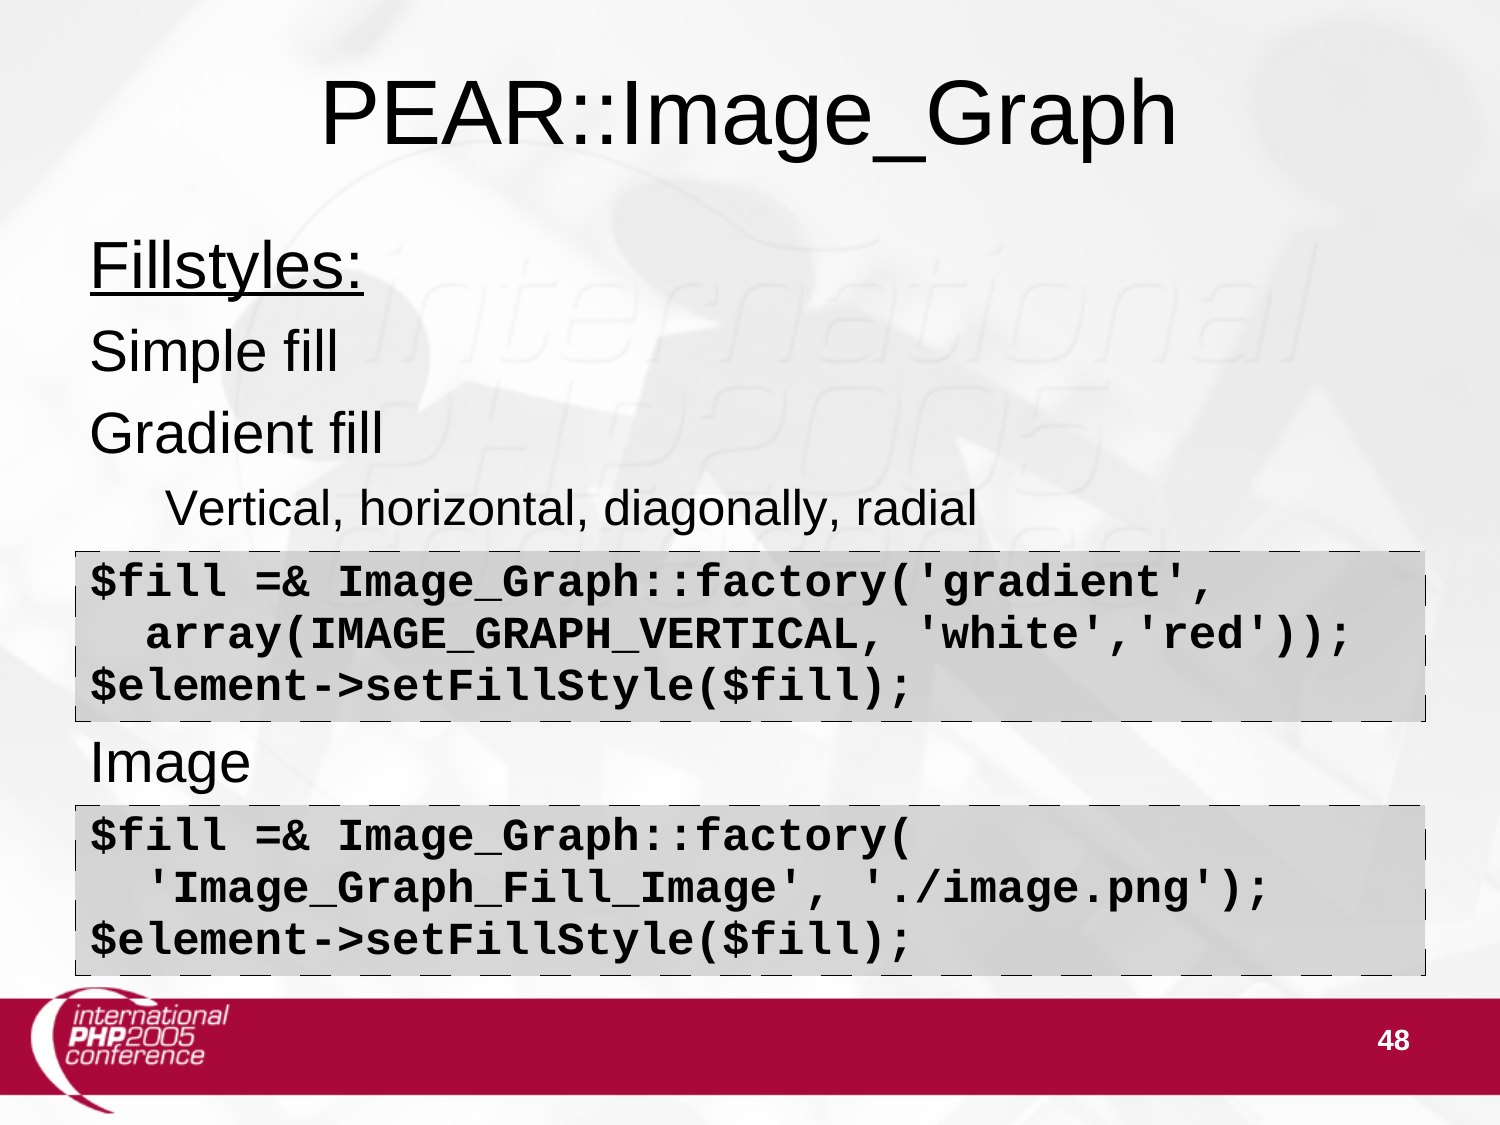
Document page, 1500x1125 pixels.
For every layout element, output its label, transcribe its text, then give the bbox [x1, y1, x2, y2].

list $fill =& Image_Graph::factory( 'Image_Graph_Fill_Image', './image.png'); $element->setFillStyle($fill); [75, 805, 1426, 976]
title PEAR::Image_Graph [75, 18, 1426, 207]
picture [0, 0, 1500, 1125]
list $fill =& Image_Graph::factory('gradient', array(IMAGE_GRAPH_VERTICAL, 'white','red')); $element->setFillStyle($fill); [75, 551, 1426, 722]
list Fillstyles: Simple fill Gradient fill Vertical, horizontal, diagonally, radial Image [75, 722, 1426, 805]
list Fillstyles: Simple fill Gradient fill Vertical, horizontal, diagonally, radial Image [75, 220, 1426, 551]
